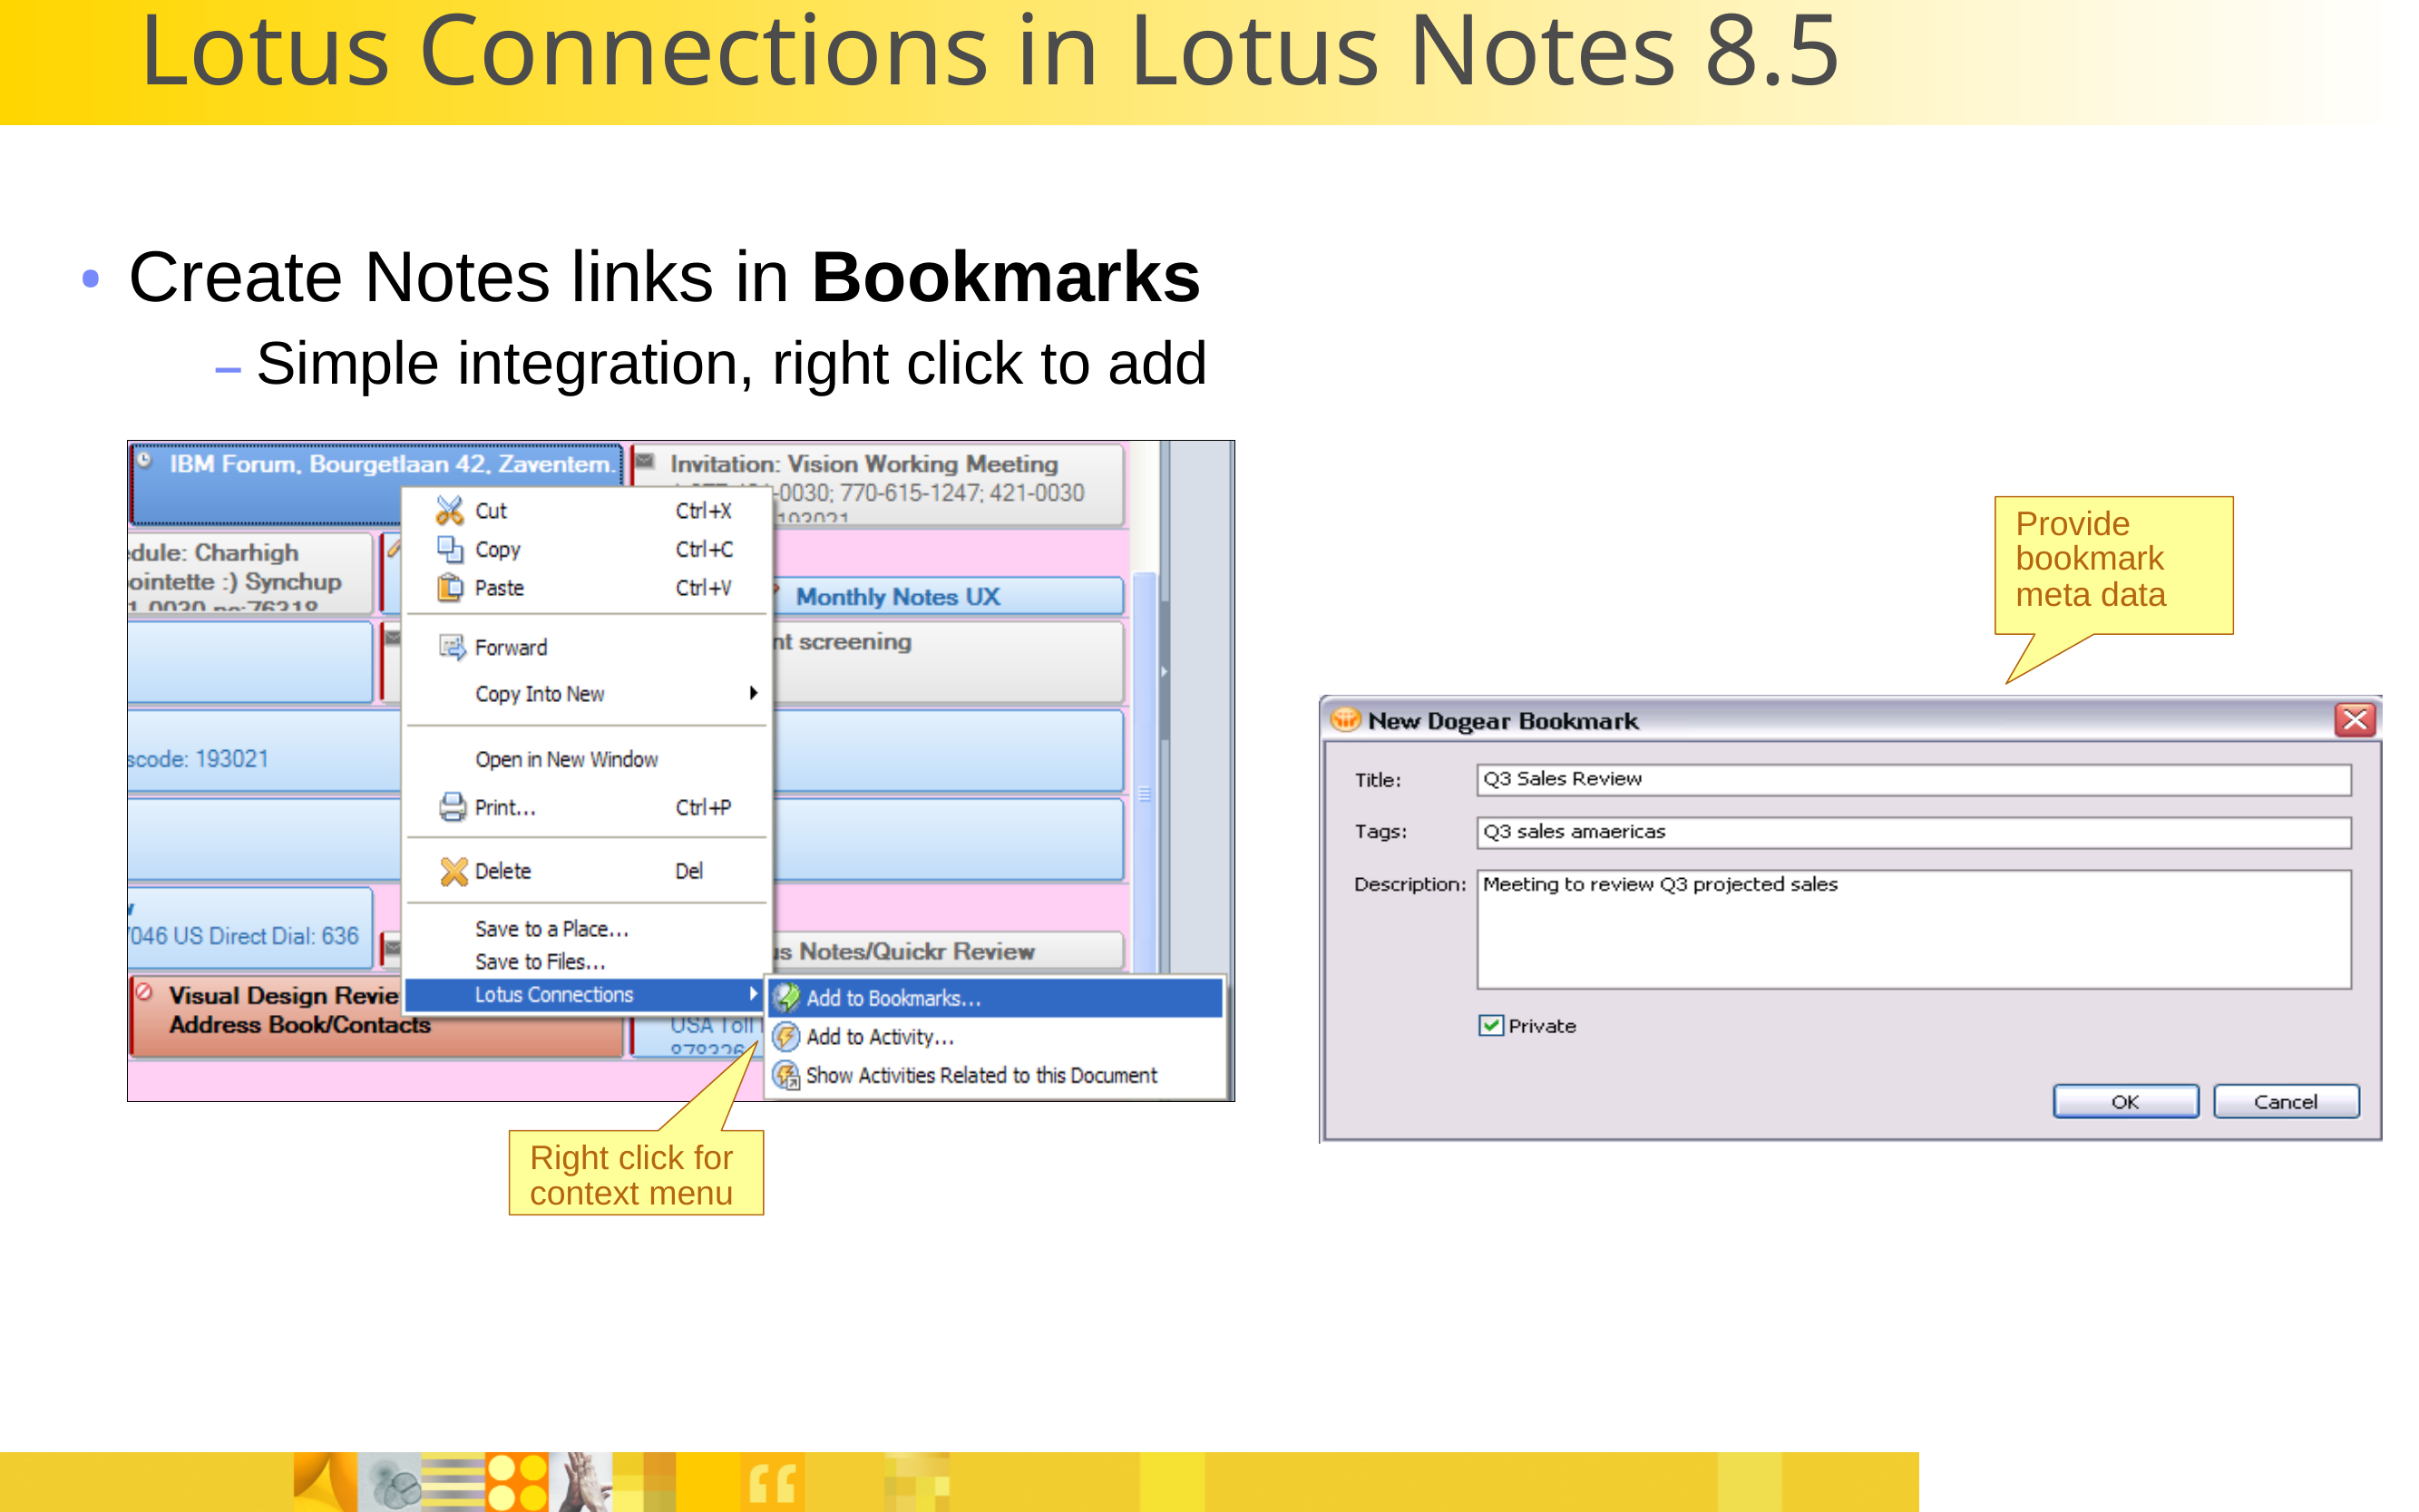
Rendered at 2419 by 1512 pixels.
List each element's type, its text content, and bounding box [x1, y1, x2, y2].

picture [1319, 695, 2383, 1144]
text_box Right click for context menu [509, 1040, 764, 1215]
text_box [0, 0, 2419, 125]
picture [0, 1452, 1919, 1512]
text_box Provide bookmark meta data [1995, 496, 2234, 685]
title Lotus Connections in Lotus Notes 8.5 [138, 2, 2316, 128]
list Create Notes links in Bookmarks Simple integration, right click to add [57, 222, 2124, 415]
picture [127, 440, 1235, 1102]
